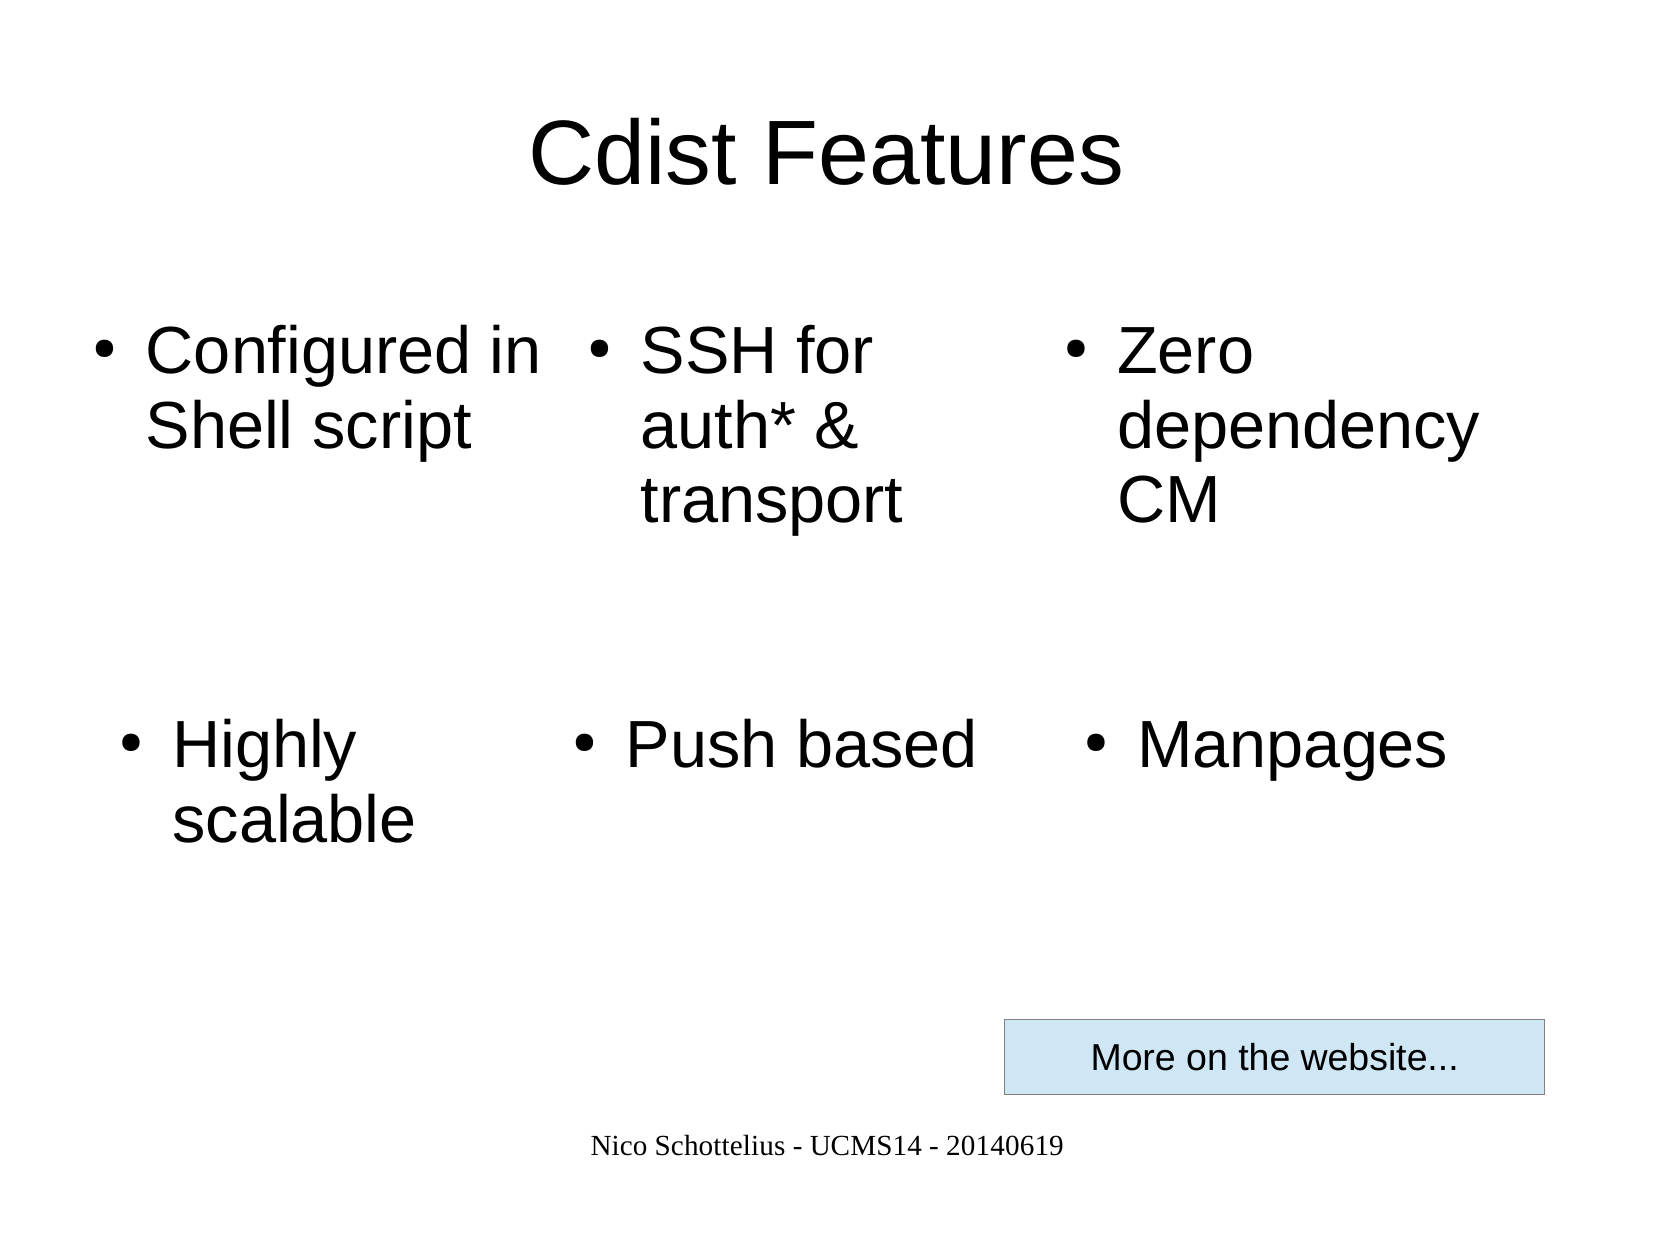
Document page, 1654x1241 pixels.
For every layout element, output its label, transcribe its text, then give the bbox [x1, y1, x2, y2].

list Configured in Shell script [74, 312, 544, 657]
list Manpages [1066, 706, 1536, 1019]
title Cdist Features [82, 49, 1571, 257]
list Push based [570, 706, 1024, 1050]
list SSH for auth* & transport [569, 312, 1039, 657]
list Zero dependency CM [1046, 312, 1515, 657]
text_box More on the website... [1004, 1019, 1545, 1095]
list Highly scalable [101, 706, 570, 1050]
